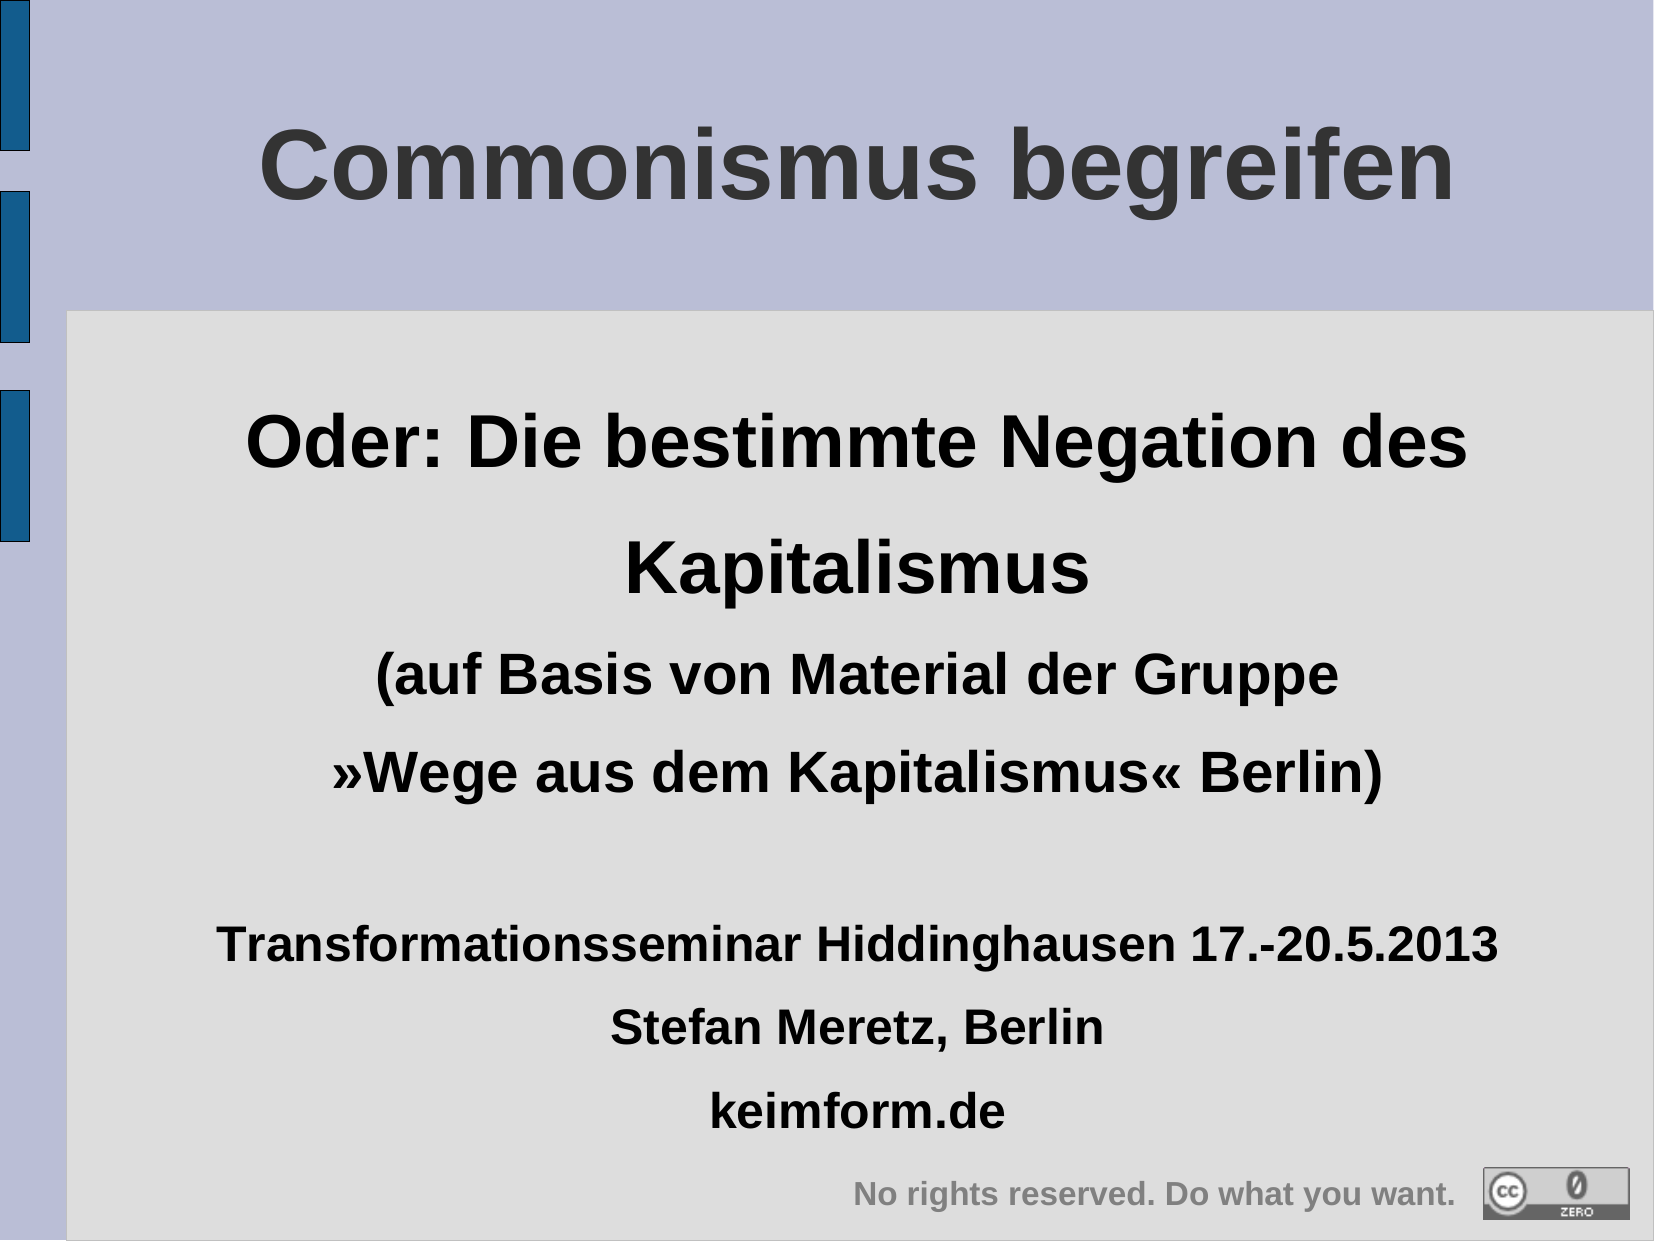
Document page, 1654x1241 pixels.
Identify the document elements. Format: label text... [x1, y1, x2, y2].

title Commonismus begreifen [121, 68, 1595, 262]
picture [1483, 1167, 1630, 1220]
text_box No rights reserved. Do what you want. [838, 1167, 1477, 1220]
subtitle Oder: Die bestimmte Negation des Kapitalismus (auf Basis von Material der Gruppe »Wege aus dem Kapitalismus« Berlin) Transformationsseminar Hiddinghausen 17.-20.5.2013 Stefan Meretz, Berlin keimform.de [121, 344, 1595, 1152]
